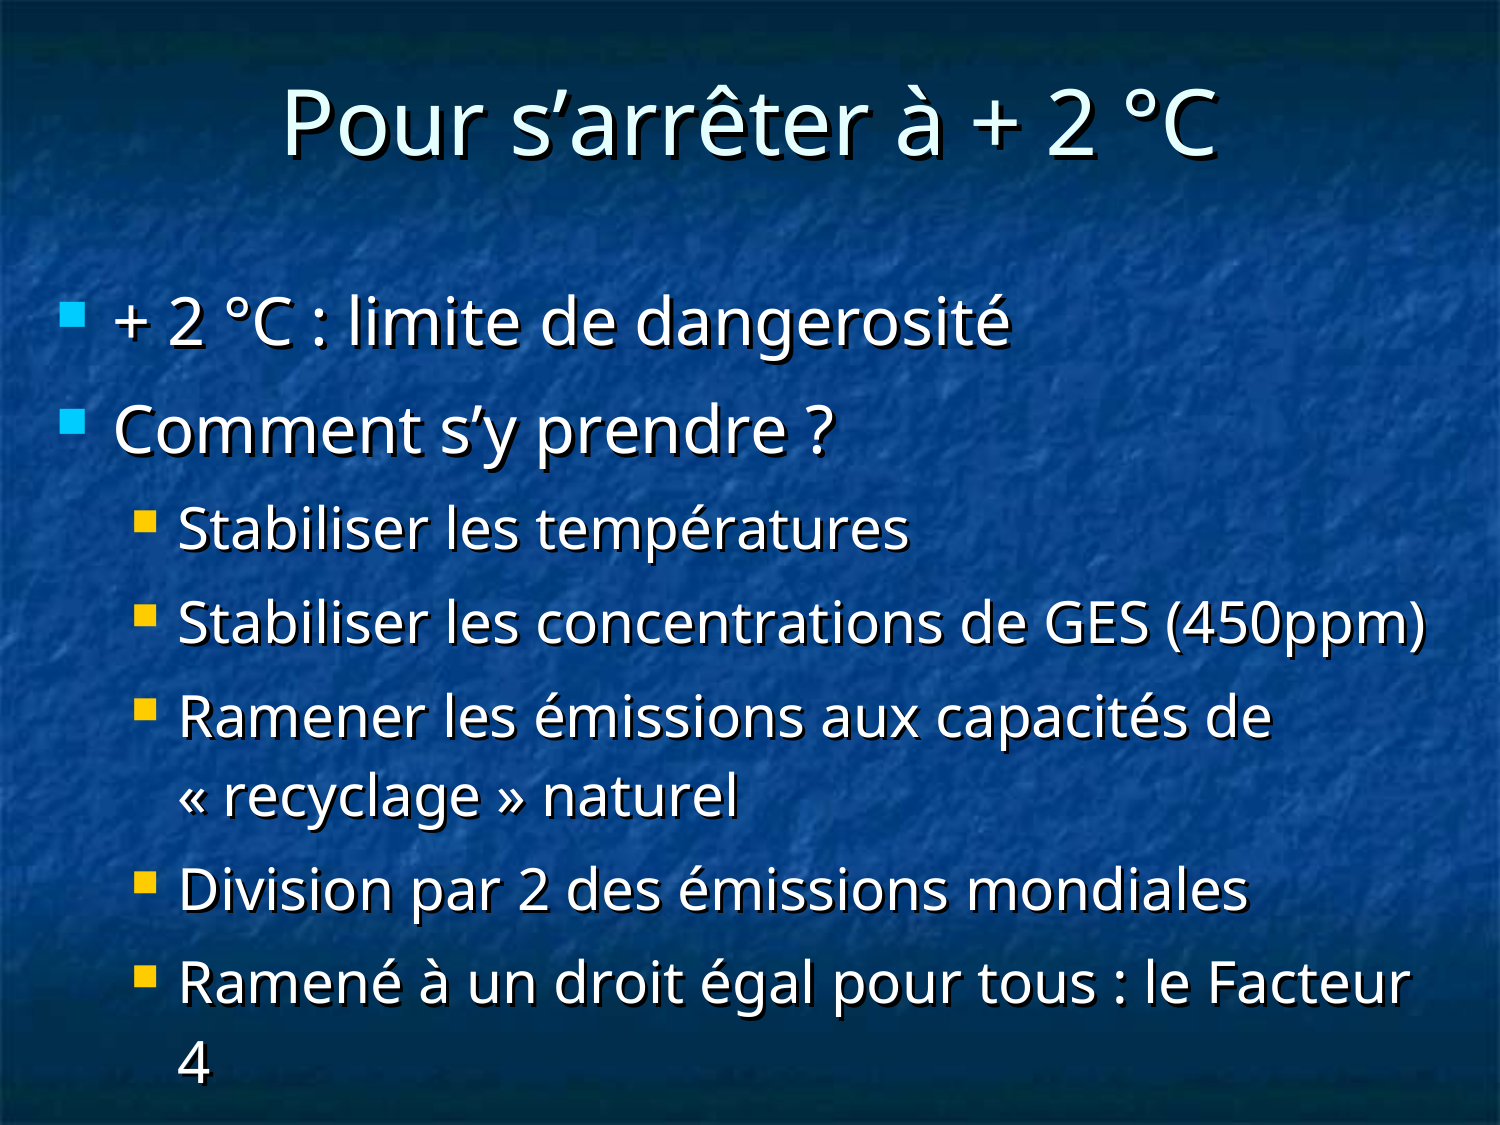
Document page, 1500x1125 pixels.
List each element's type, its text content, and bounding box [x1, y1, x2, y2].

list + 2 °C : limite de dangerosité Comment s’y prendre ? Stabiliser les températures Stabiliser les concentrations de GES (450ppm) Ramener les émissions aux capacités de « recyclage » naturel Division par 2 des émissions mondiales Ramené à un droit égal pour tous : le Facteur 4 [41, 267, 1471, 1000]
title Pour s’arrêter à + 2 °C [75, 7, 1426, 233]
picture [0, 0, 1500, 1125]
